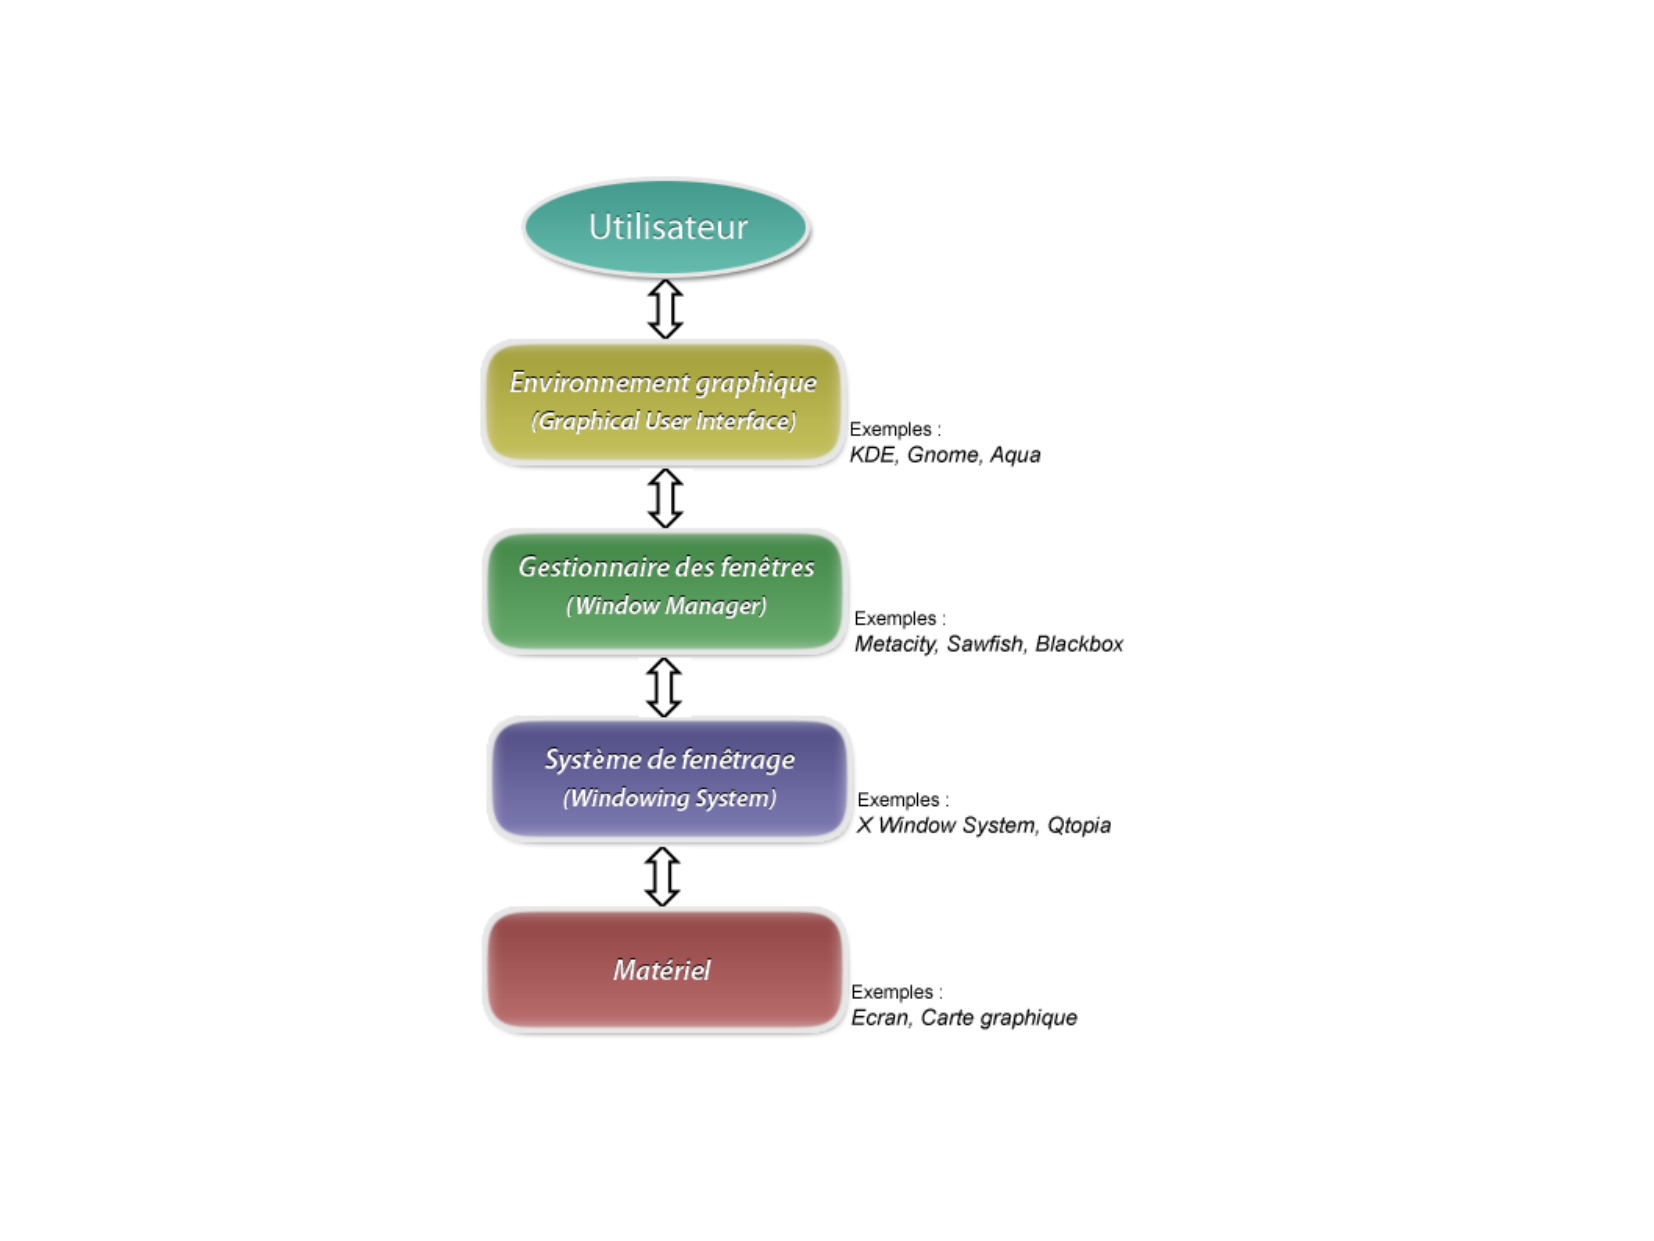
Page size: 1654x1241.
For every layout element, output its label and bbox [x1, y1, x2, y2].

picture [426, 125, 1211, 1063]
